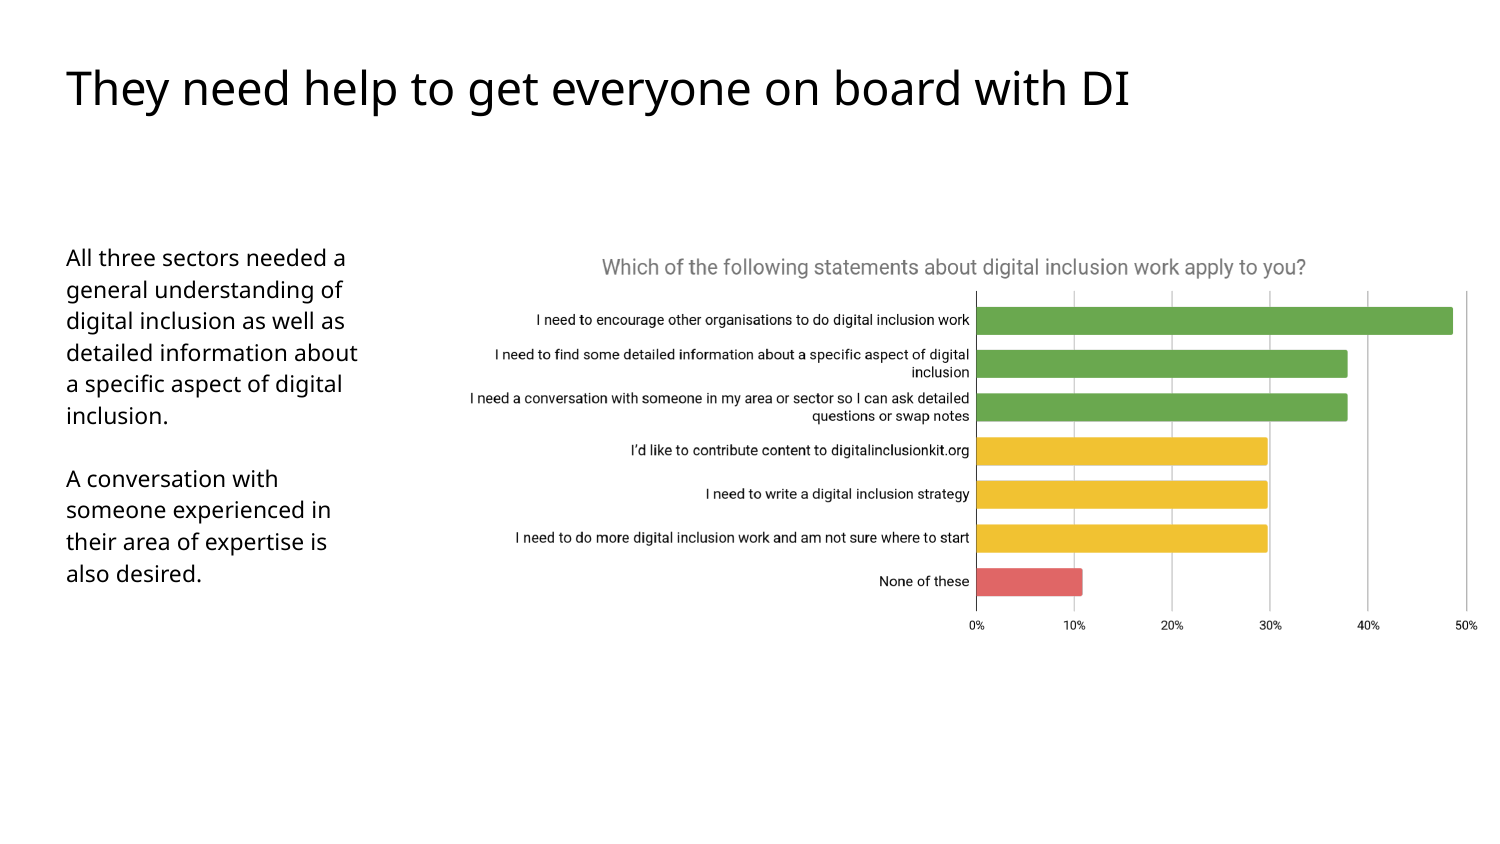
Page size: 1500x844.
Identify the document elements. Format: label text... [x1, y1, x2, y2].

title They need help to get everyone on board with DI [51, 40, 1449, 135]
picture [420, 235, 1487, 650]
list All three sectors needed a general understanding of digital inclusion as well as detailed information about a specific aspect of digital inclusion. A conversation with someone experienced in their area of expertise is also desired. [51, 224, 384, 814]
